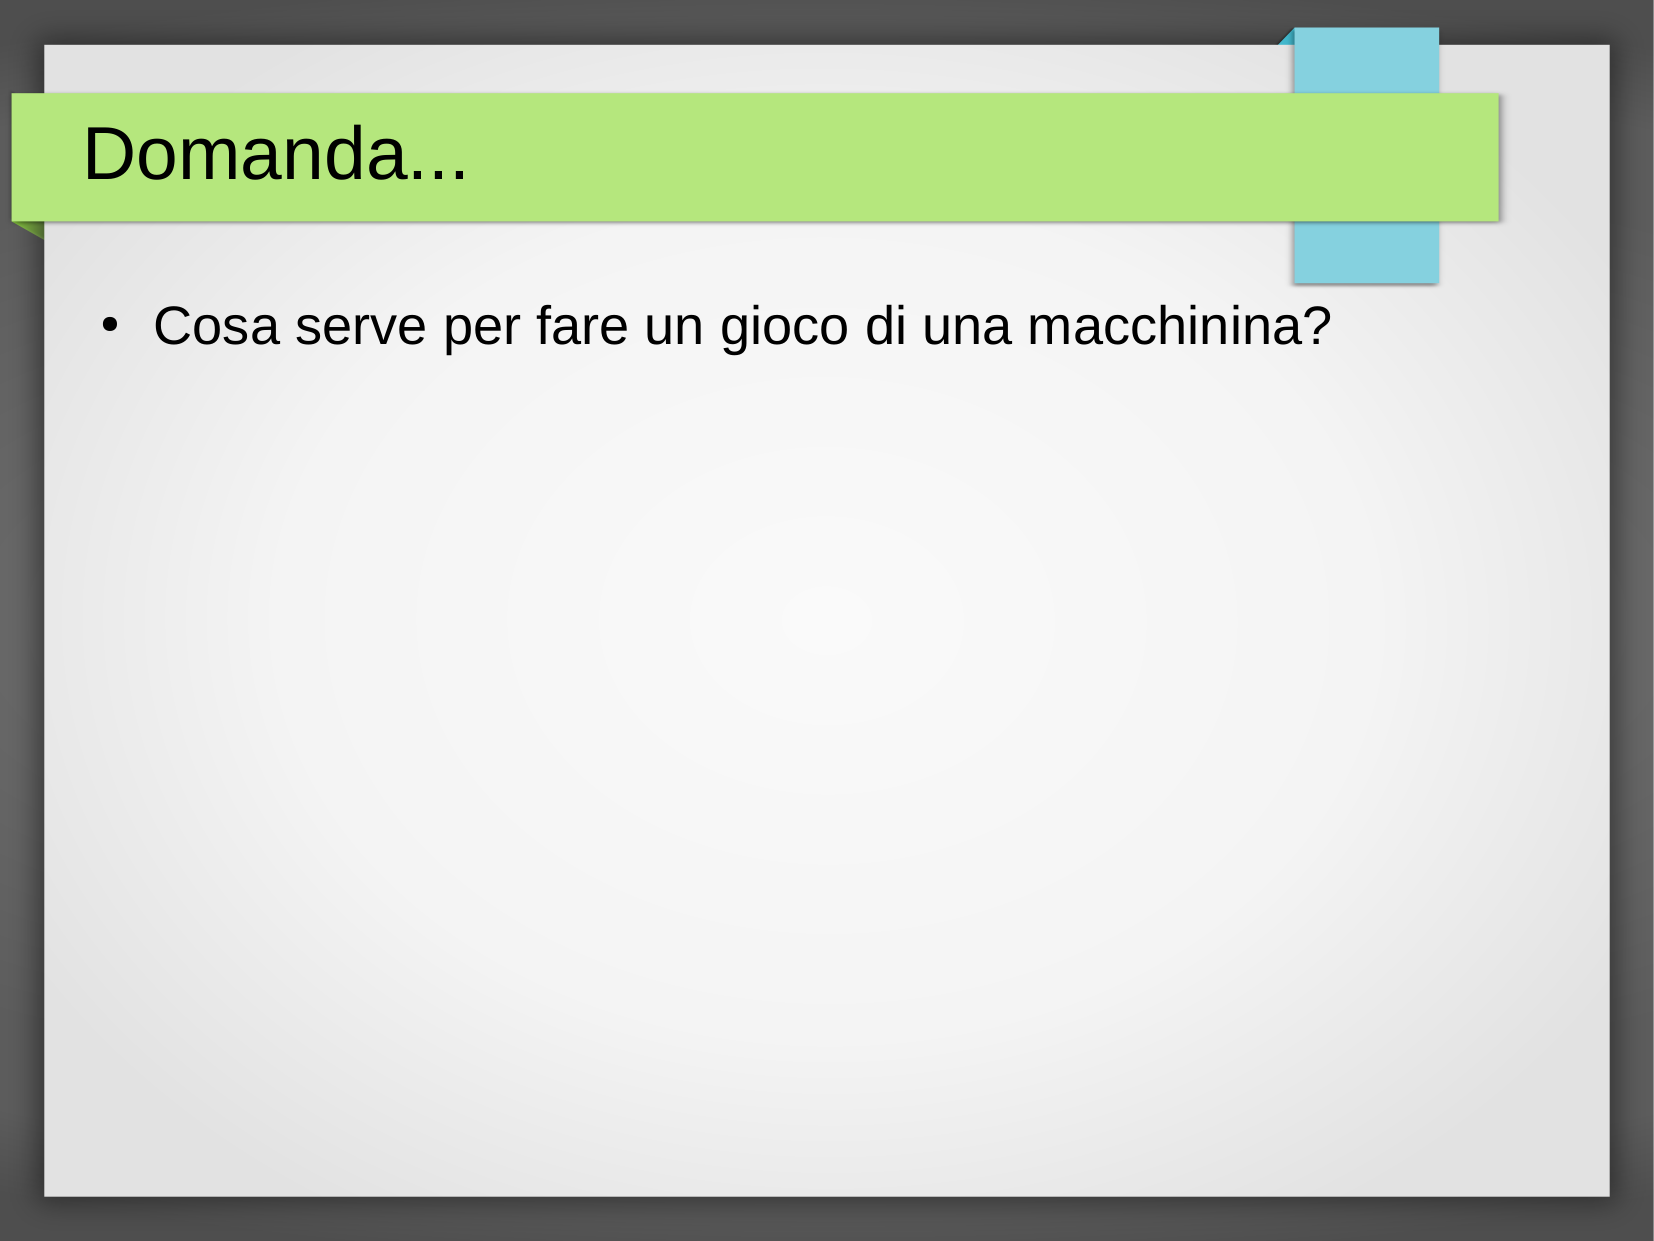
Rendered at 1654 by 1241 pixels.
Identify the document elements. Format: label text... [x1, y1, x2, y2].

picture [0, 0, 1654, 1241]
list Cosa serve per fare un gioco di una macchinina? [82, 295, 1571, 1015]
title Domanda... [82, 94, 1264, 213]
